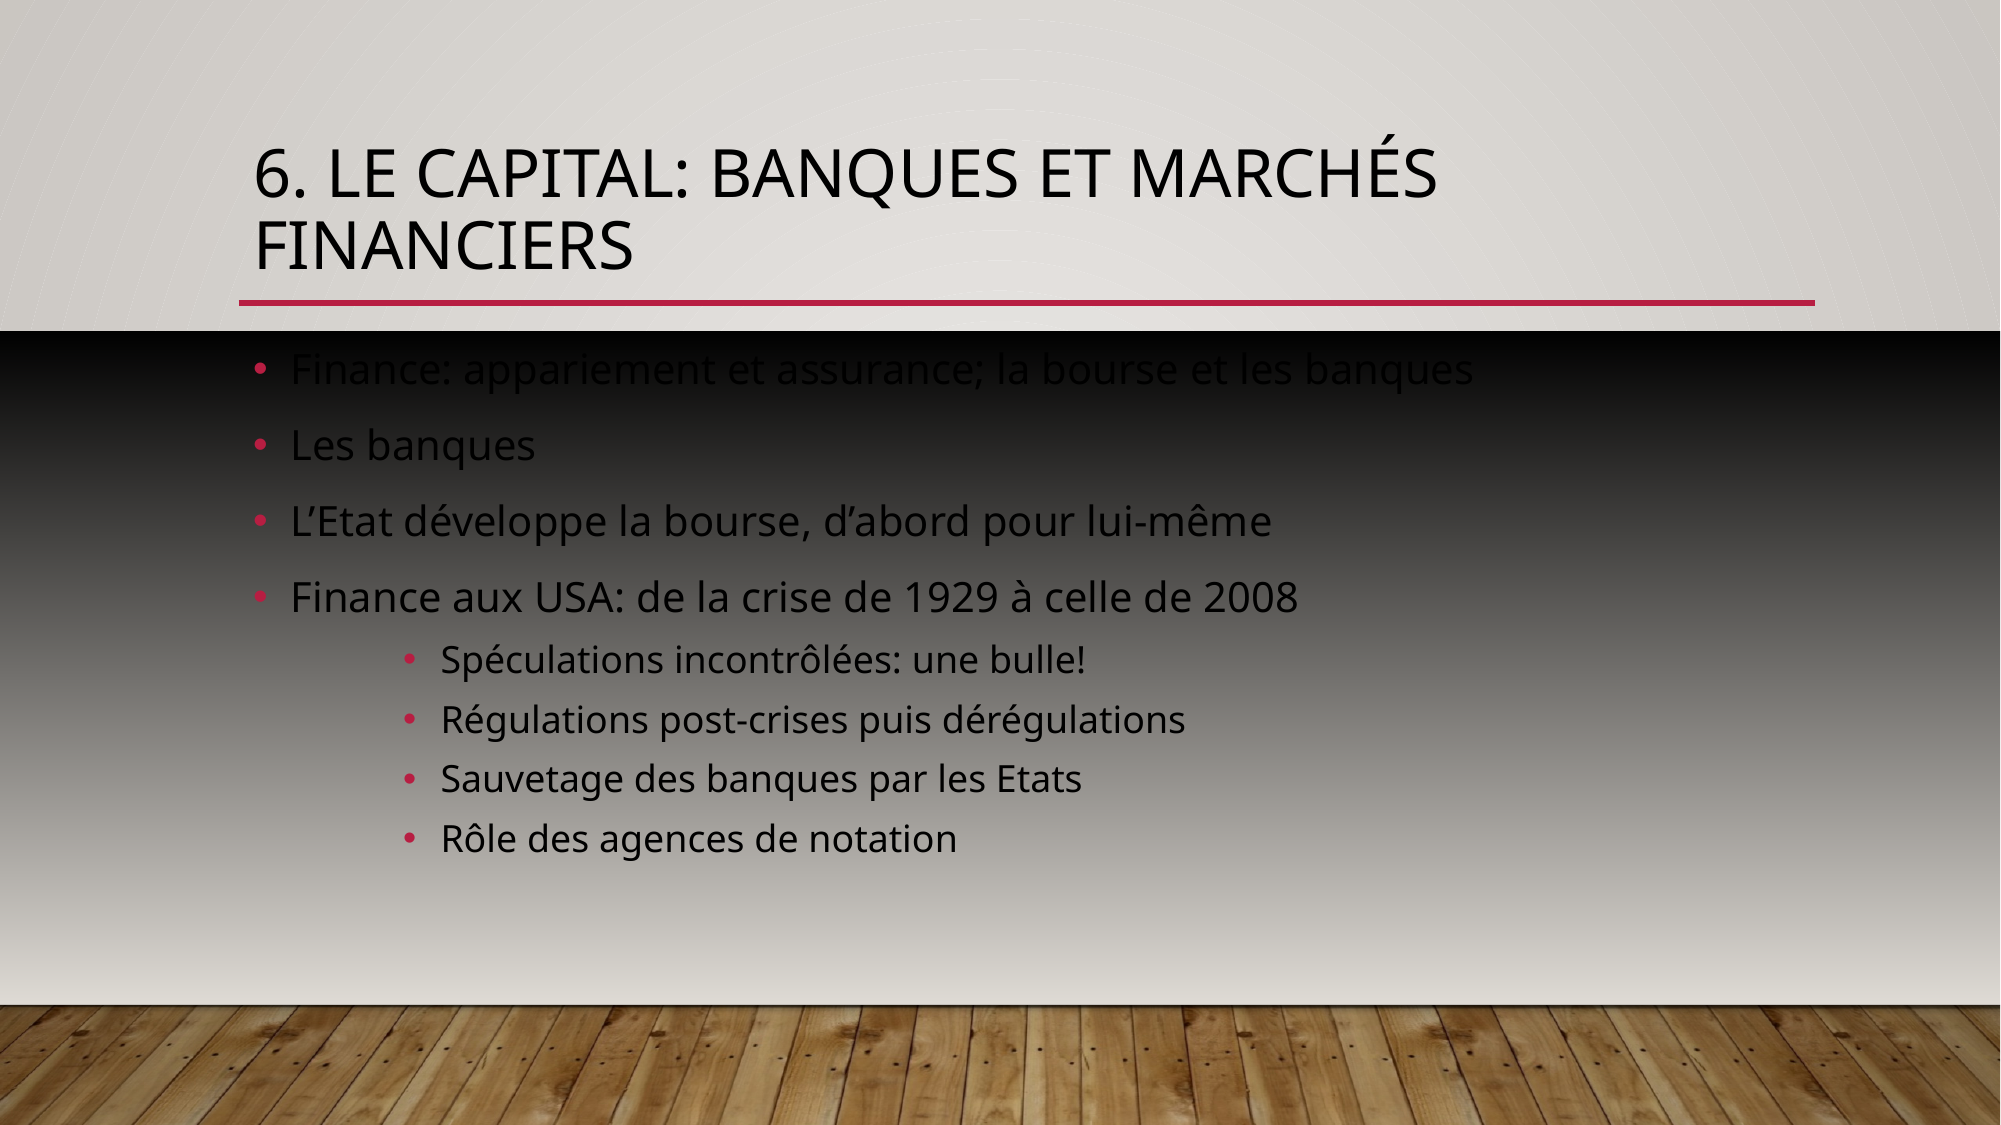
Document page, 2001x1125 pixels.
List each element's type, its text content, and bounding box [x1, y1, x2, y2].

list Finance: appariement et assurance; la bourse et les banques Les banques L’Etat développe la bourse, d’abord pour lui-même Finance aux USA: de la crise de 1929 à celle de 2008 Spéculations incontrôlées: une bulle! Régulations post-crises puis dérégulations Sauvetage des banques par les Etats Rôle des agences de notation [238, 330, 1814, 897]
title 6. Le capital: banques et marchés financiers [238, 131, 1814, 305]
